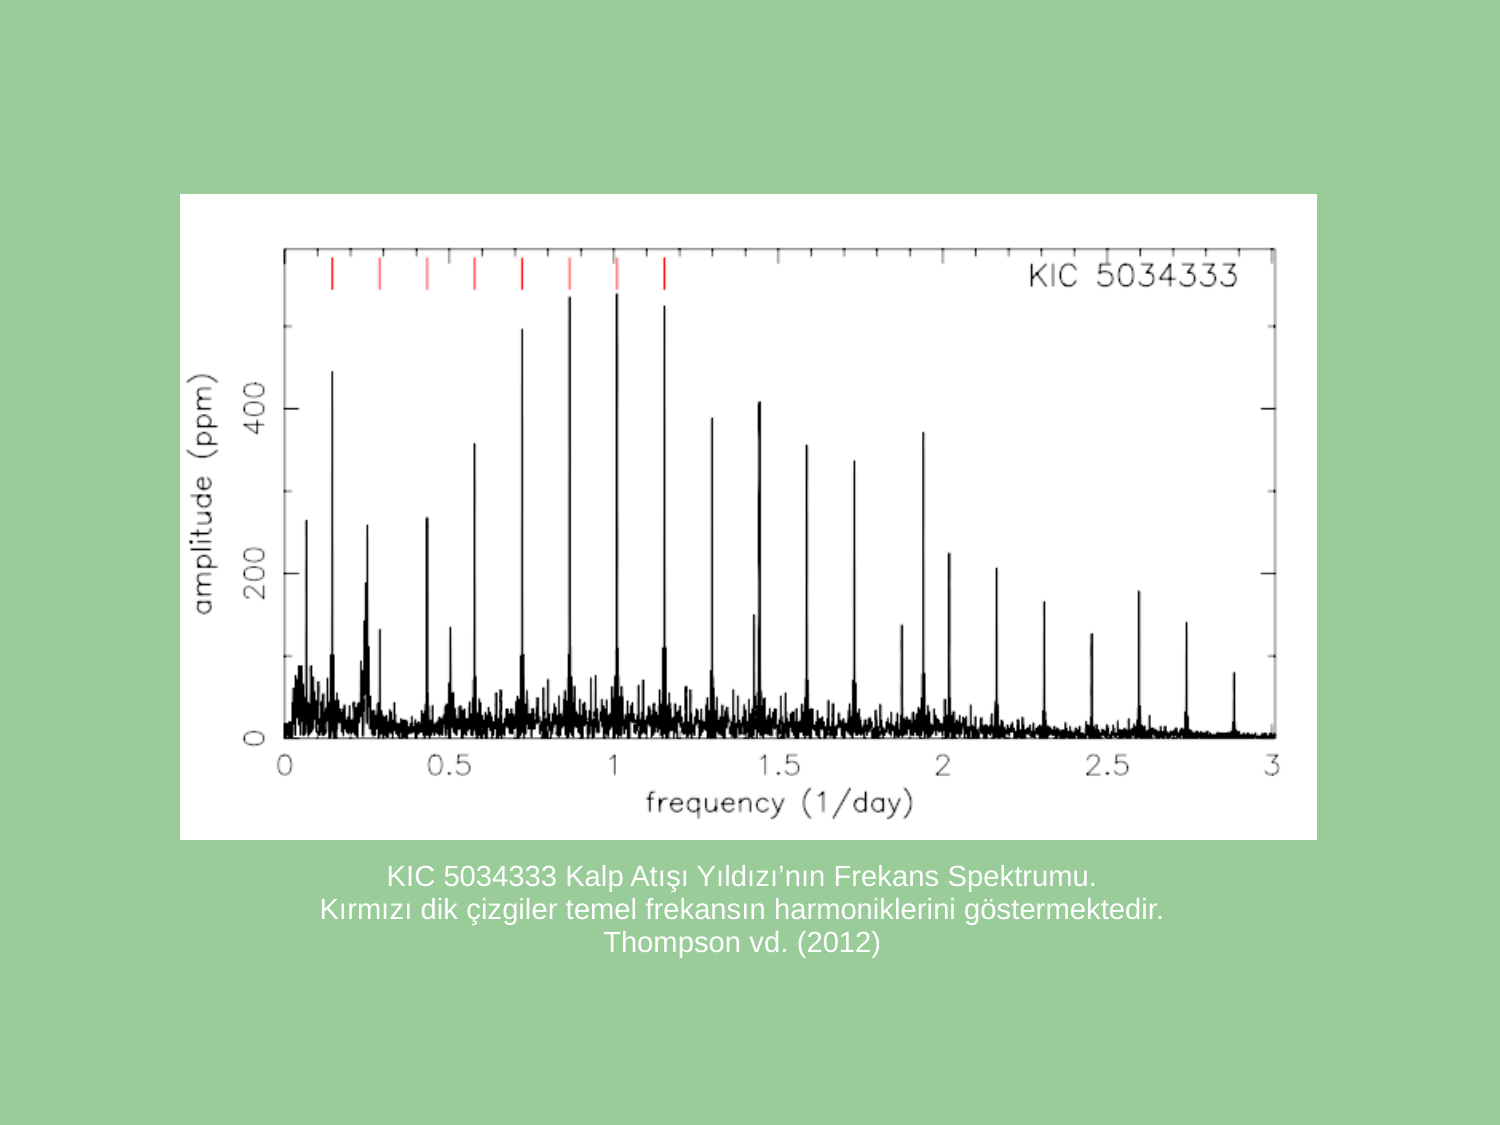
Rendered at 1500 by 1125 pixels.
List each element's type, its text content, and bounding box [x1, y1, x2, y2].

text_box KIC 5034333 Kalp Atışı Yıldızı’nın Frekans Spektrumu. Kırmızı dik çizgiler temel frekansın harmoniklerini göstermektedir. Thompson vd. (2012) [75, 852, 1411, 966]
picture [180, 194, 1317, 841]
